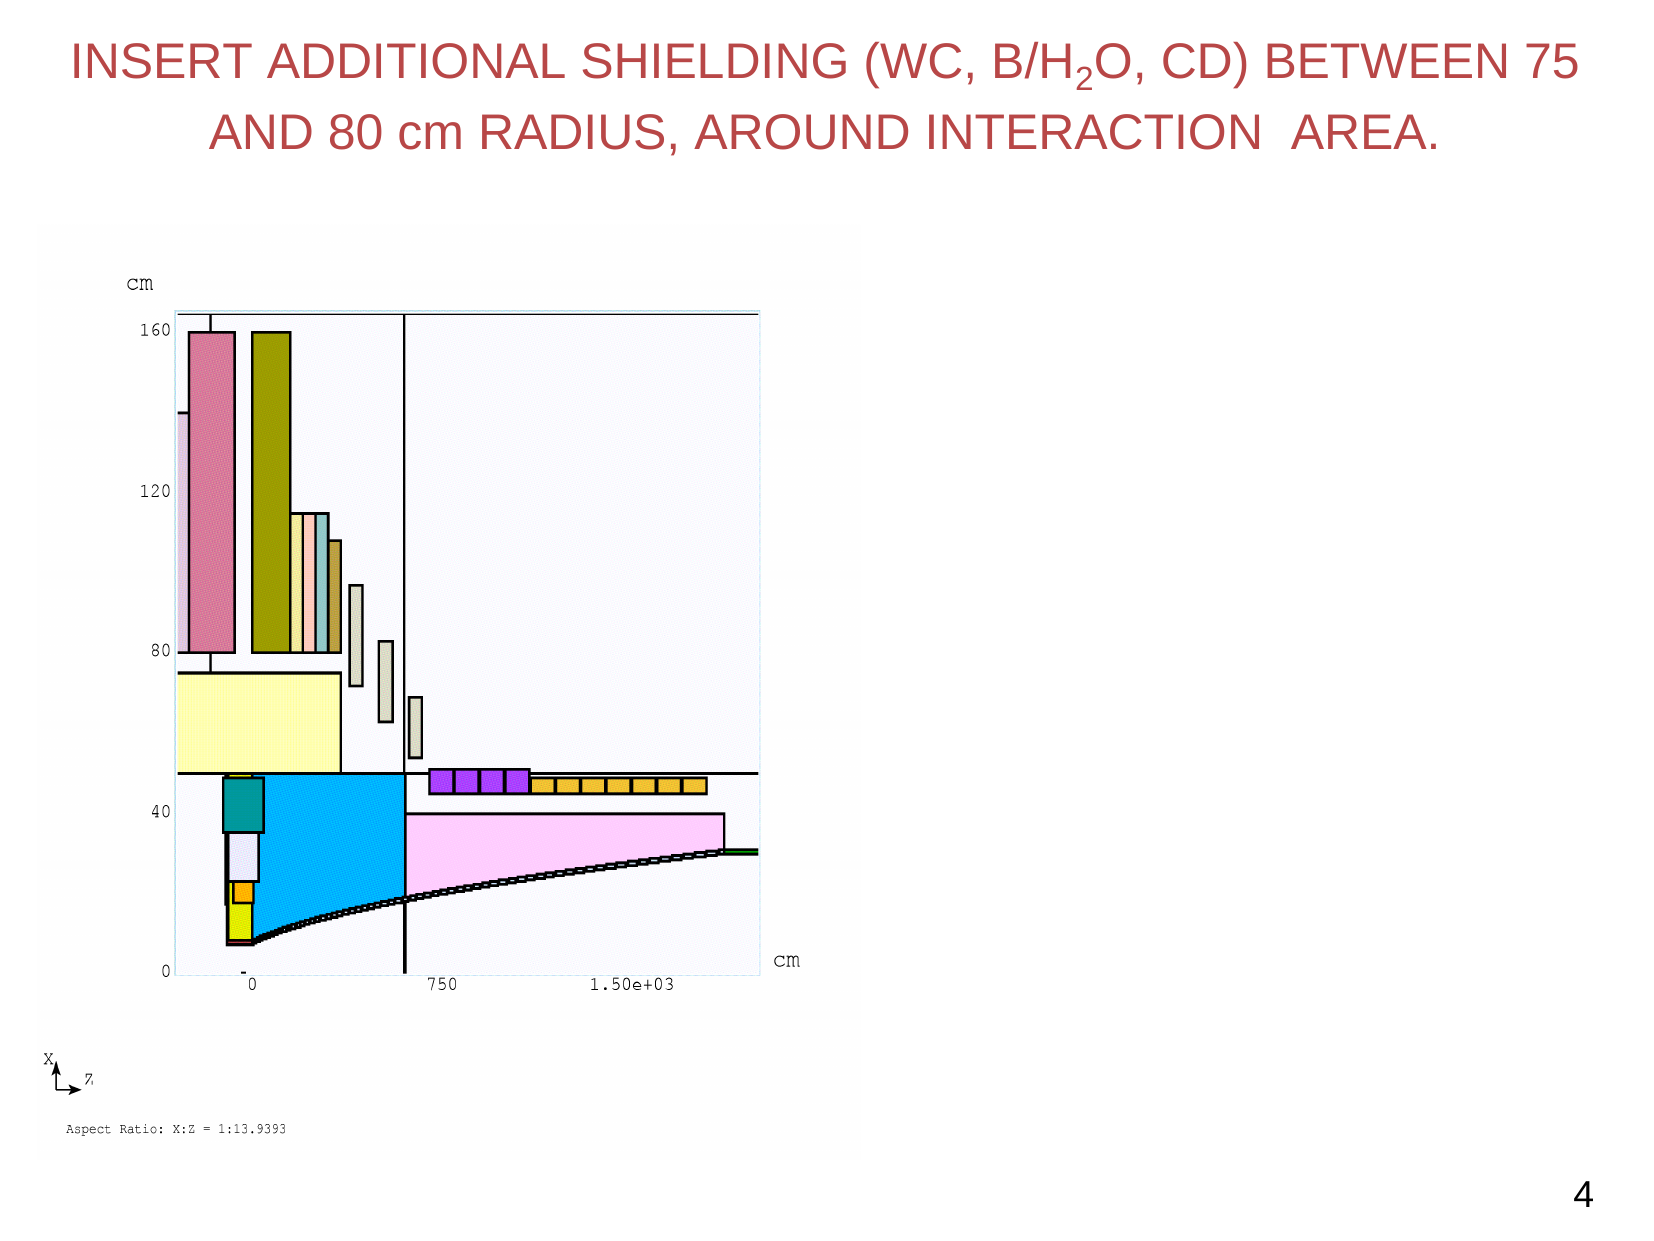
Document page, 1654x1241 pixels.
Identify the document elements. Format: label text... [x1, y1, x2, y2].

text_box 4 [1537, 1160, 1641, 1223]
picture [37, 213, 1613, 1163]
title INSERT ADDITIONAL SHIELDING (WC, B/H2O, CD) BETWEEN 75 AND 80 cm RADIUS, AROUND INTERACTION AREA. [37, 21, 1613, 164]
